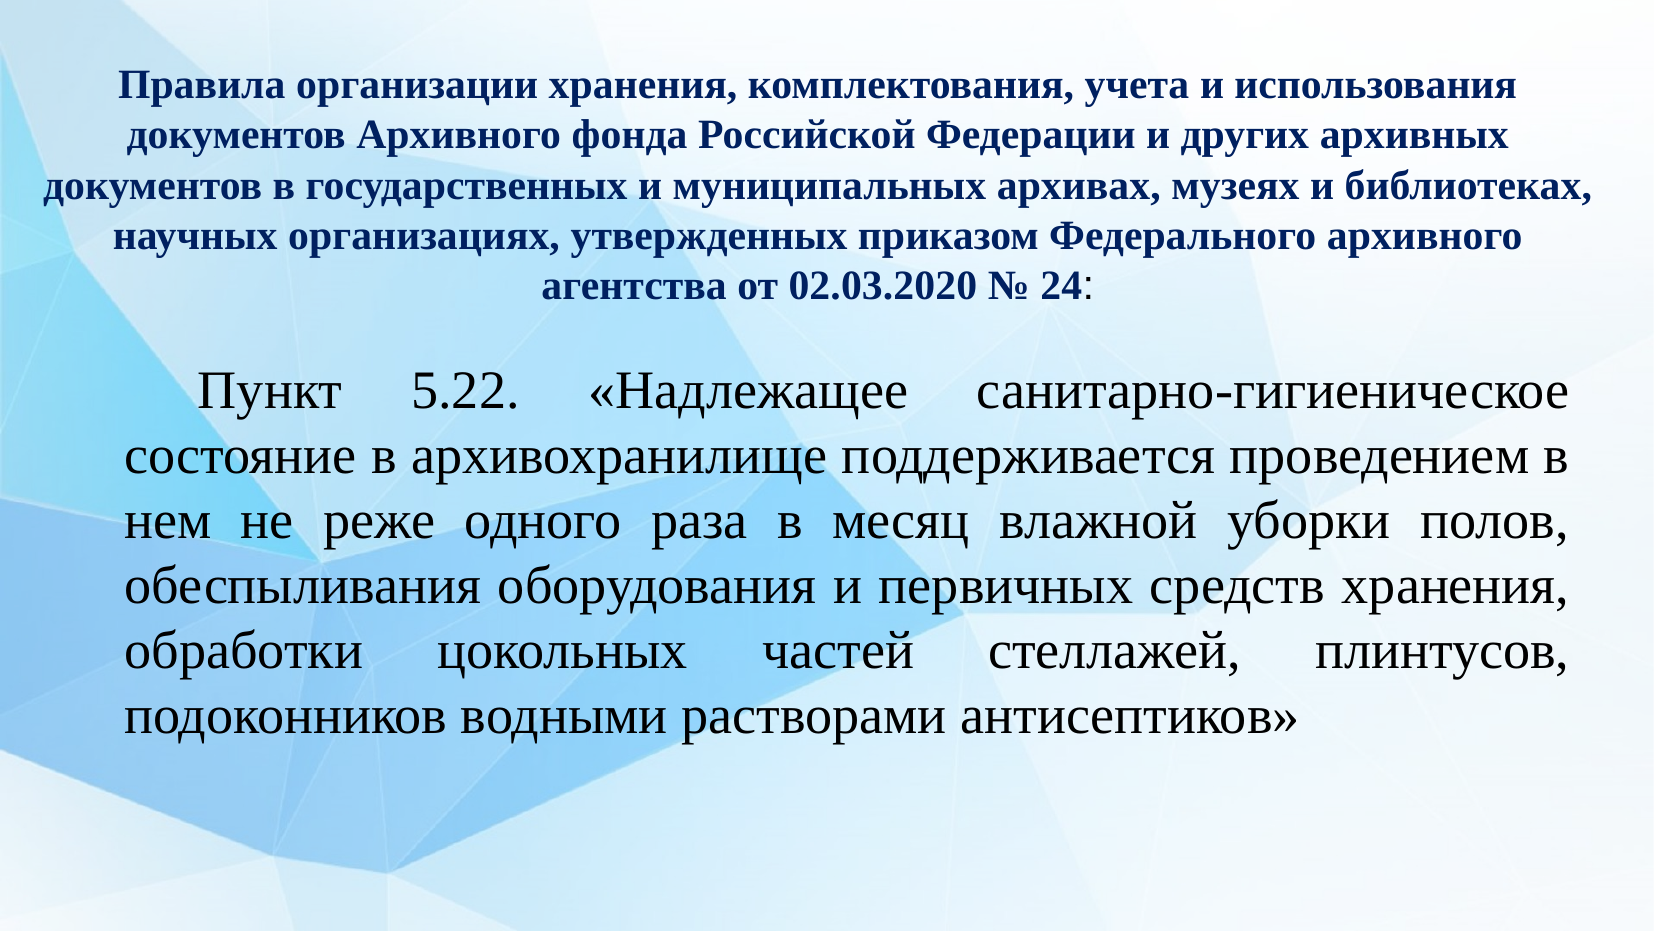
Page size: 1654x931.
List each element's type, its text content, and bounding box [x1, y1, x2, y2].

list Пункт 5.22. «Надлежащее санитарно-гигиеническое состояние в архивохранилище поддерживается проведением в нем не реже одного раза в месяц влажной уборки полов, обеспыливания оборудования и первичных средств хранения, обработки цокольных частей стеллажей, плинтусов, подоконников водными растворами антисептиков» [64, 354, 1571, 827]
title Правила организации хранения, комплектования, учета и использования документов Архивного фонда Российской Федерации и других архивных документов в государственных и муниципальных архивах, музеях и библиотеках, научных организациях, утвержденных приказом Федерального архивного агентства от 02.03.2020 № 24: [32, 57, 1604, 290]
